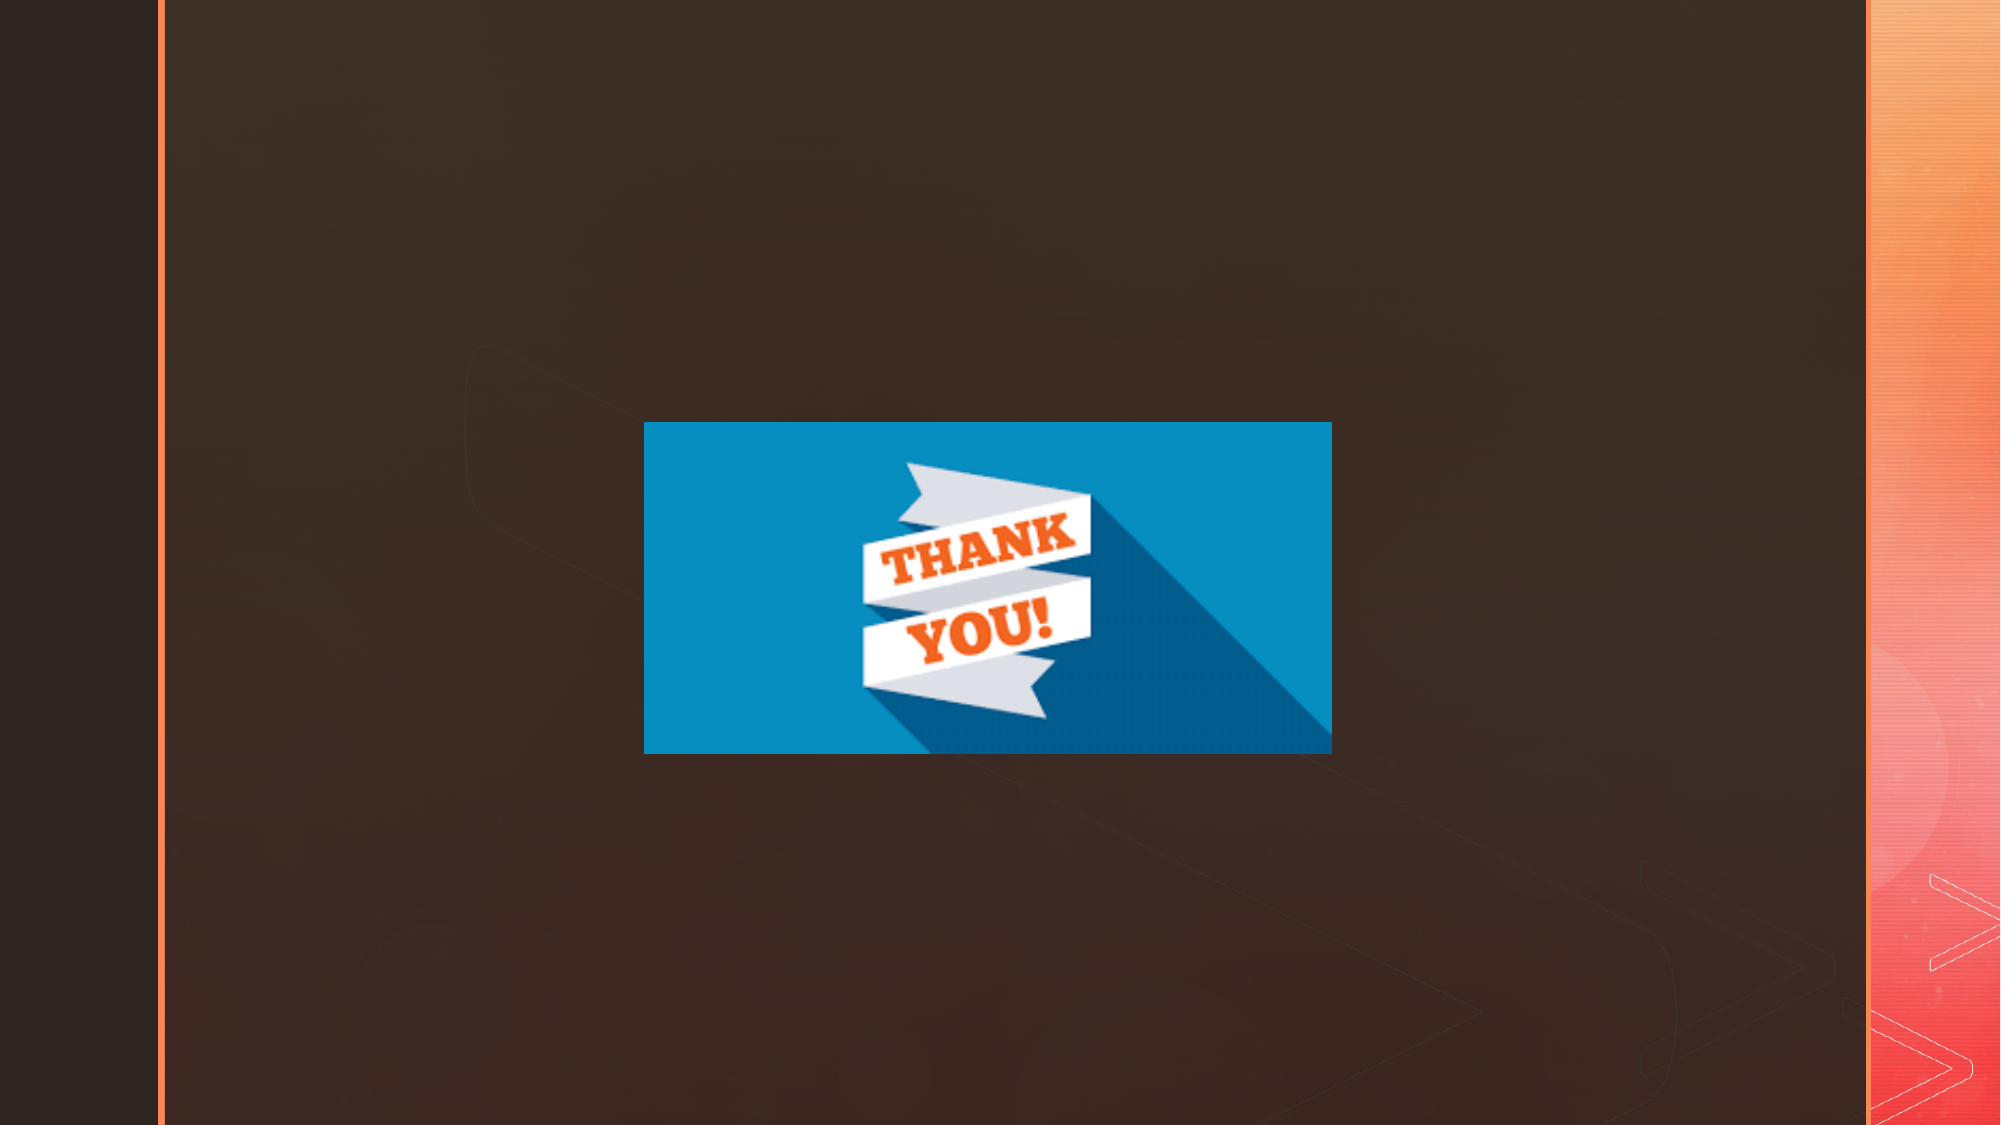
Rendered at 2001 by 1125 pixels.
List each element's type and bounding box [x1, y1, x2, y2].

picture [863, 462, 1332, 754]
